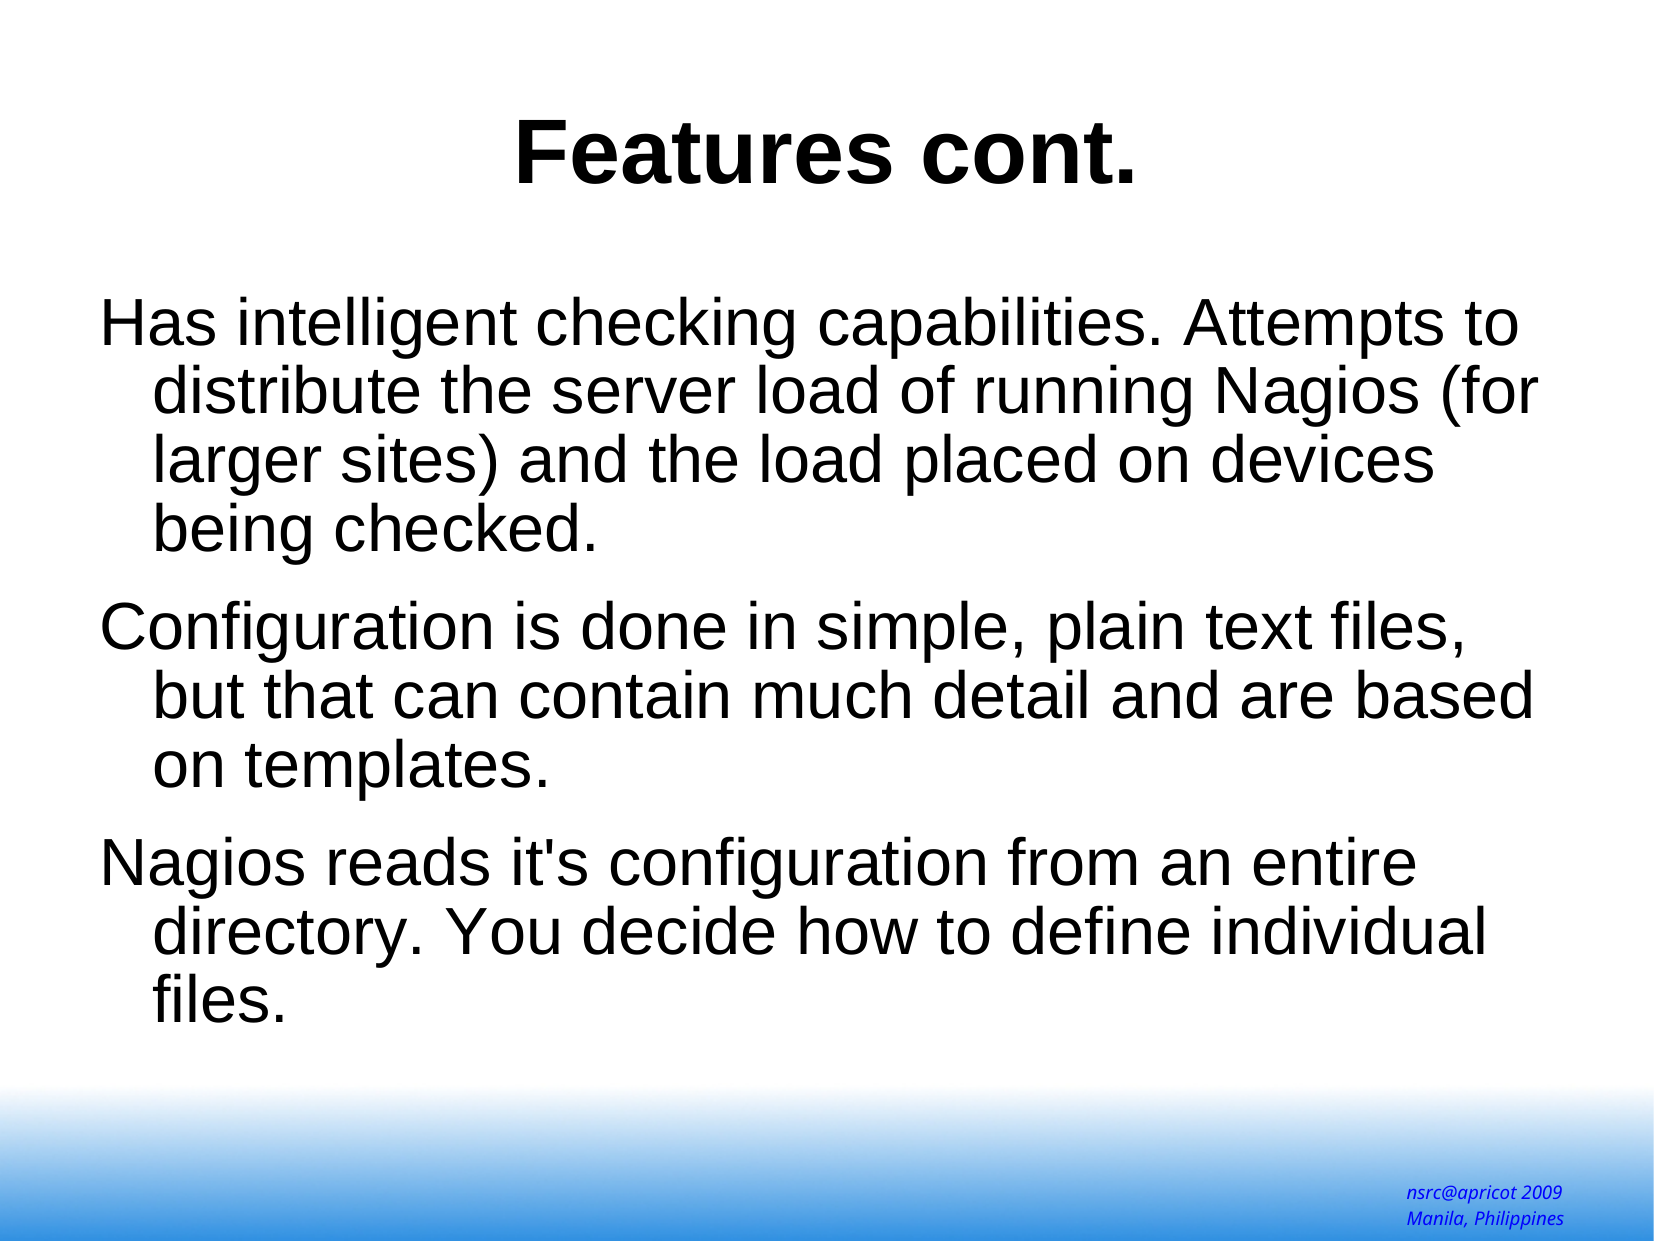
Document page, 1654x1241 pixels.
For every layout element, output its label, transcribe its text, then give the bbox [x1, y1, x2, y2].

title Features cont. [82, 56, 1571, 250]
picture [0, 1083, 1654, 1241]
list Has intelligent checking capabilities. Attempts to distribute the server load of running Nagios (for larger sites) and the load placed on devices being checked. Configuration is done in simple, plain text files, but that can contain much detail and are based on templates. Nagios reads it's configuration from an entire directory. You decide how to define individual files. [82, 290, 1571, 1094]
